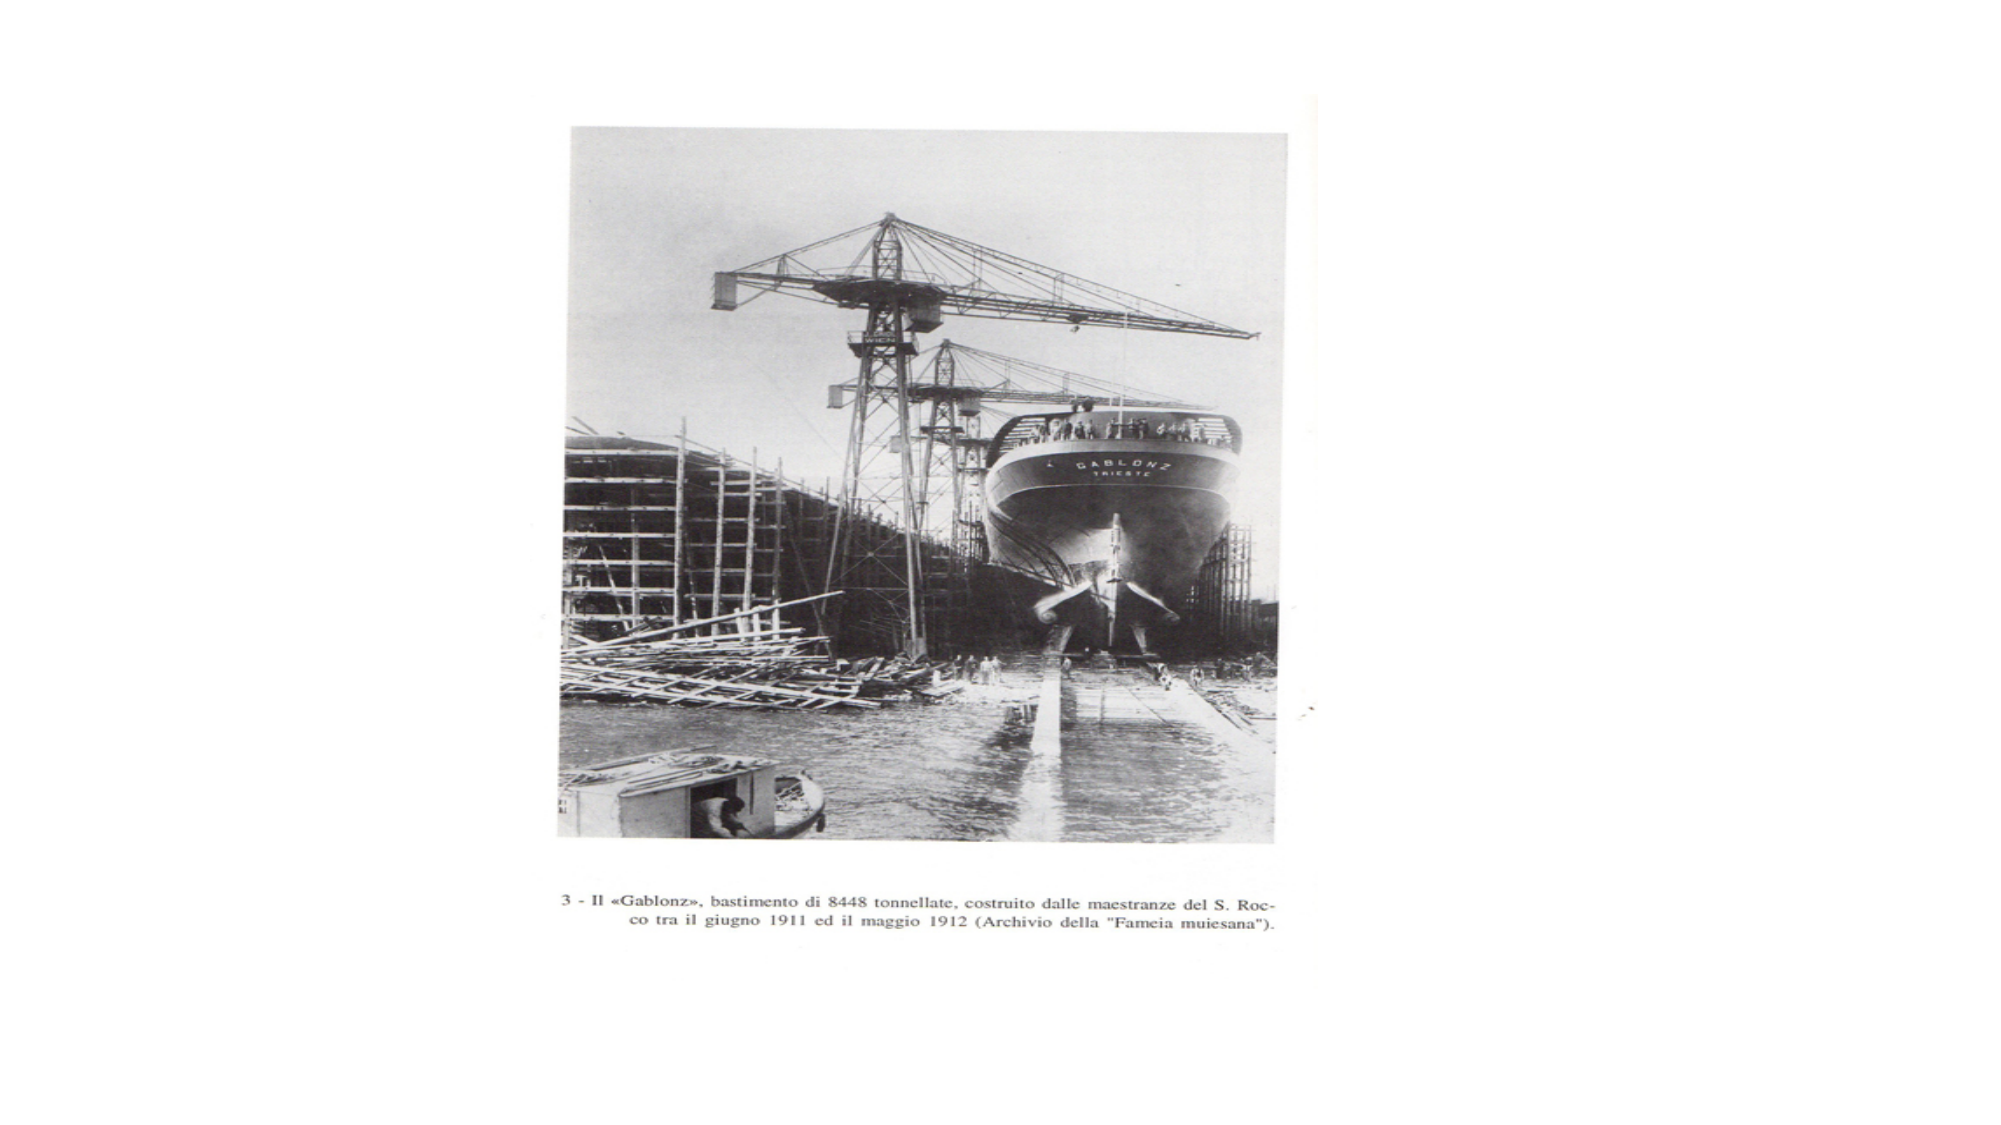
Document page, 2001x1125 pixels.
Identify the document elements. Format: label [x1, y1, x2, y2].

picture [530, 94, 1318, 989]
